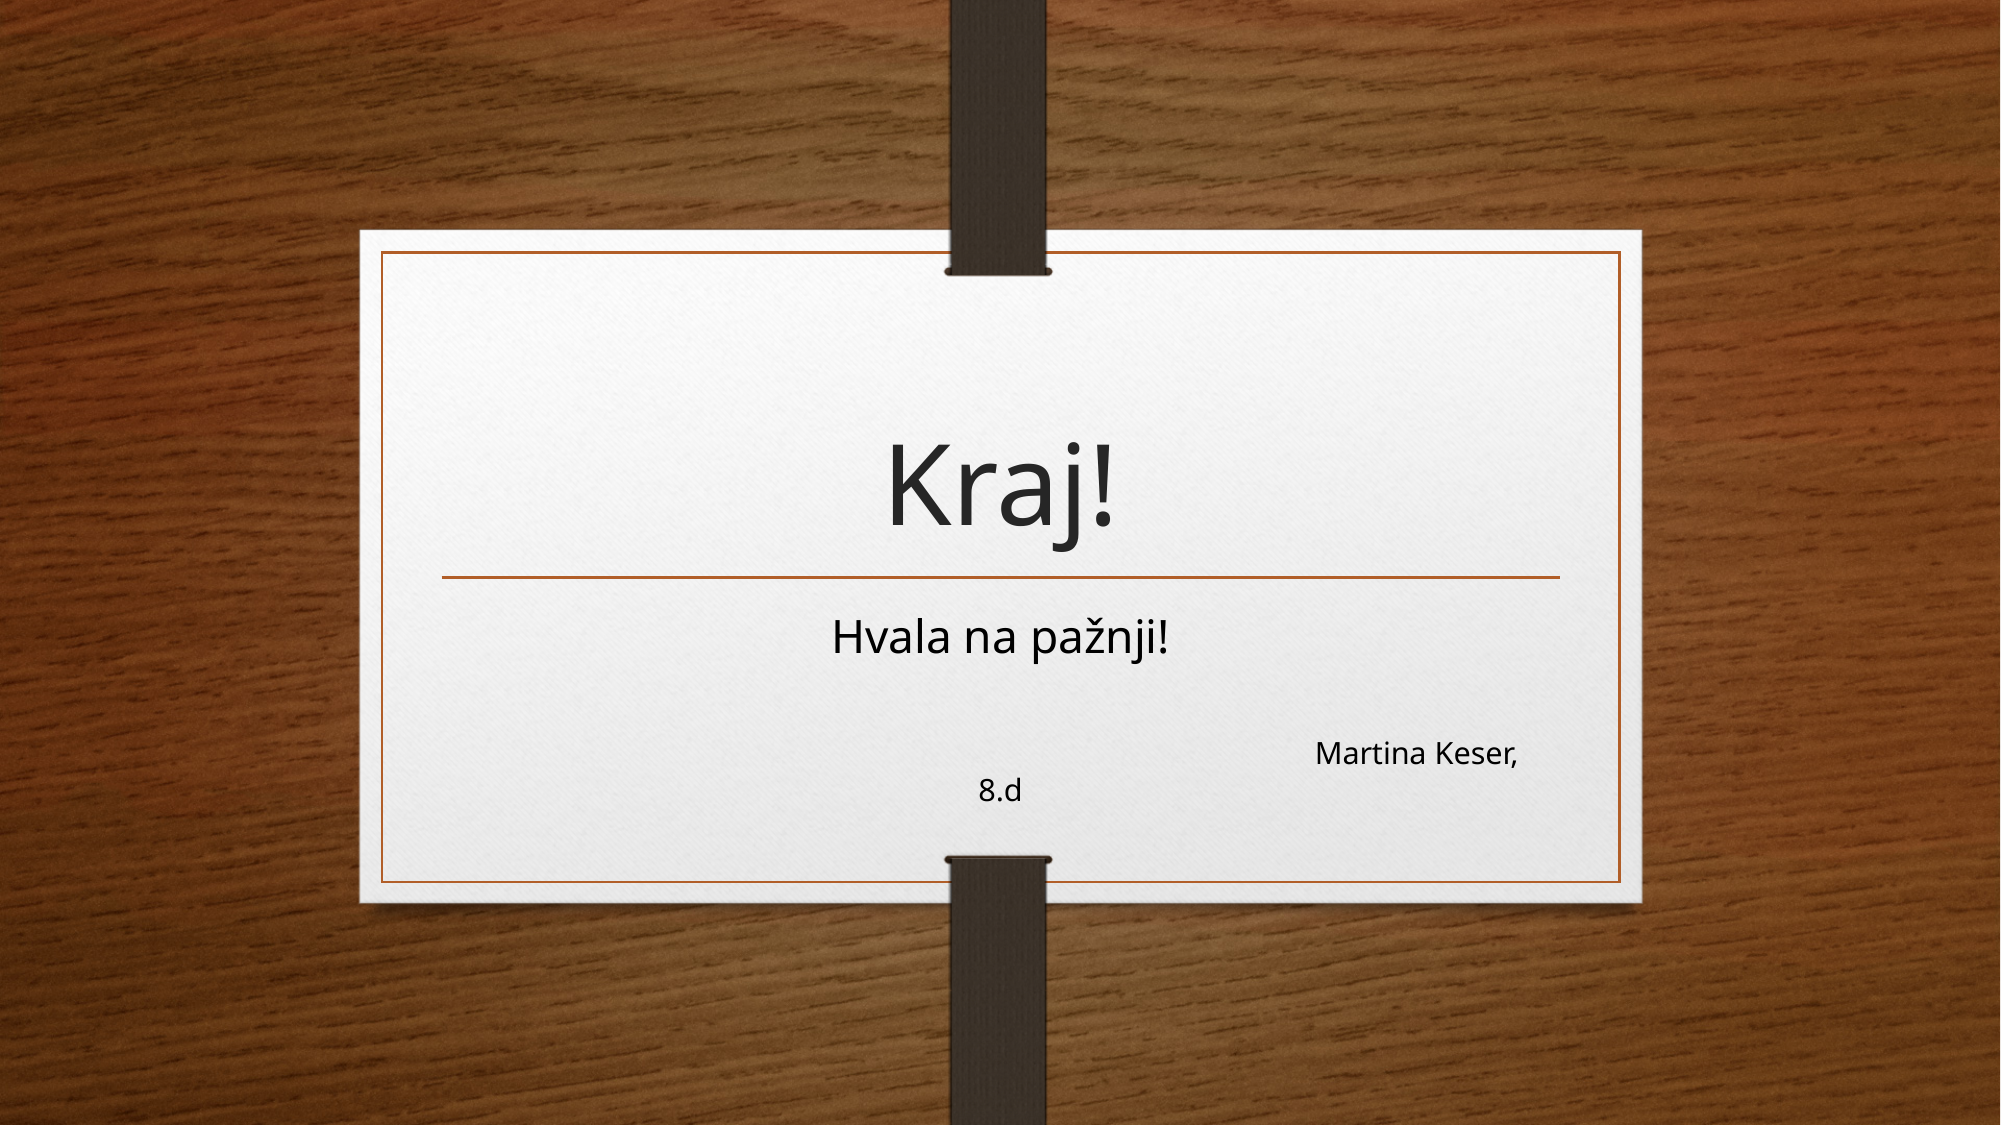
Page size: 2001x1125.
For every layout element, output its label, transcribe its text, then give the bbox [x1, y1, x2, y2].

title Kraj! [441, 306, 1560, 556]
subtitle Hvala na pažnji! Martina Keser, 8.d [441, 600, 1560, 817]
